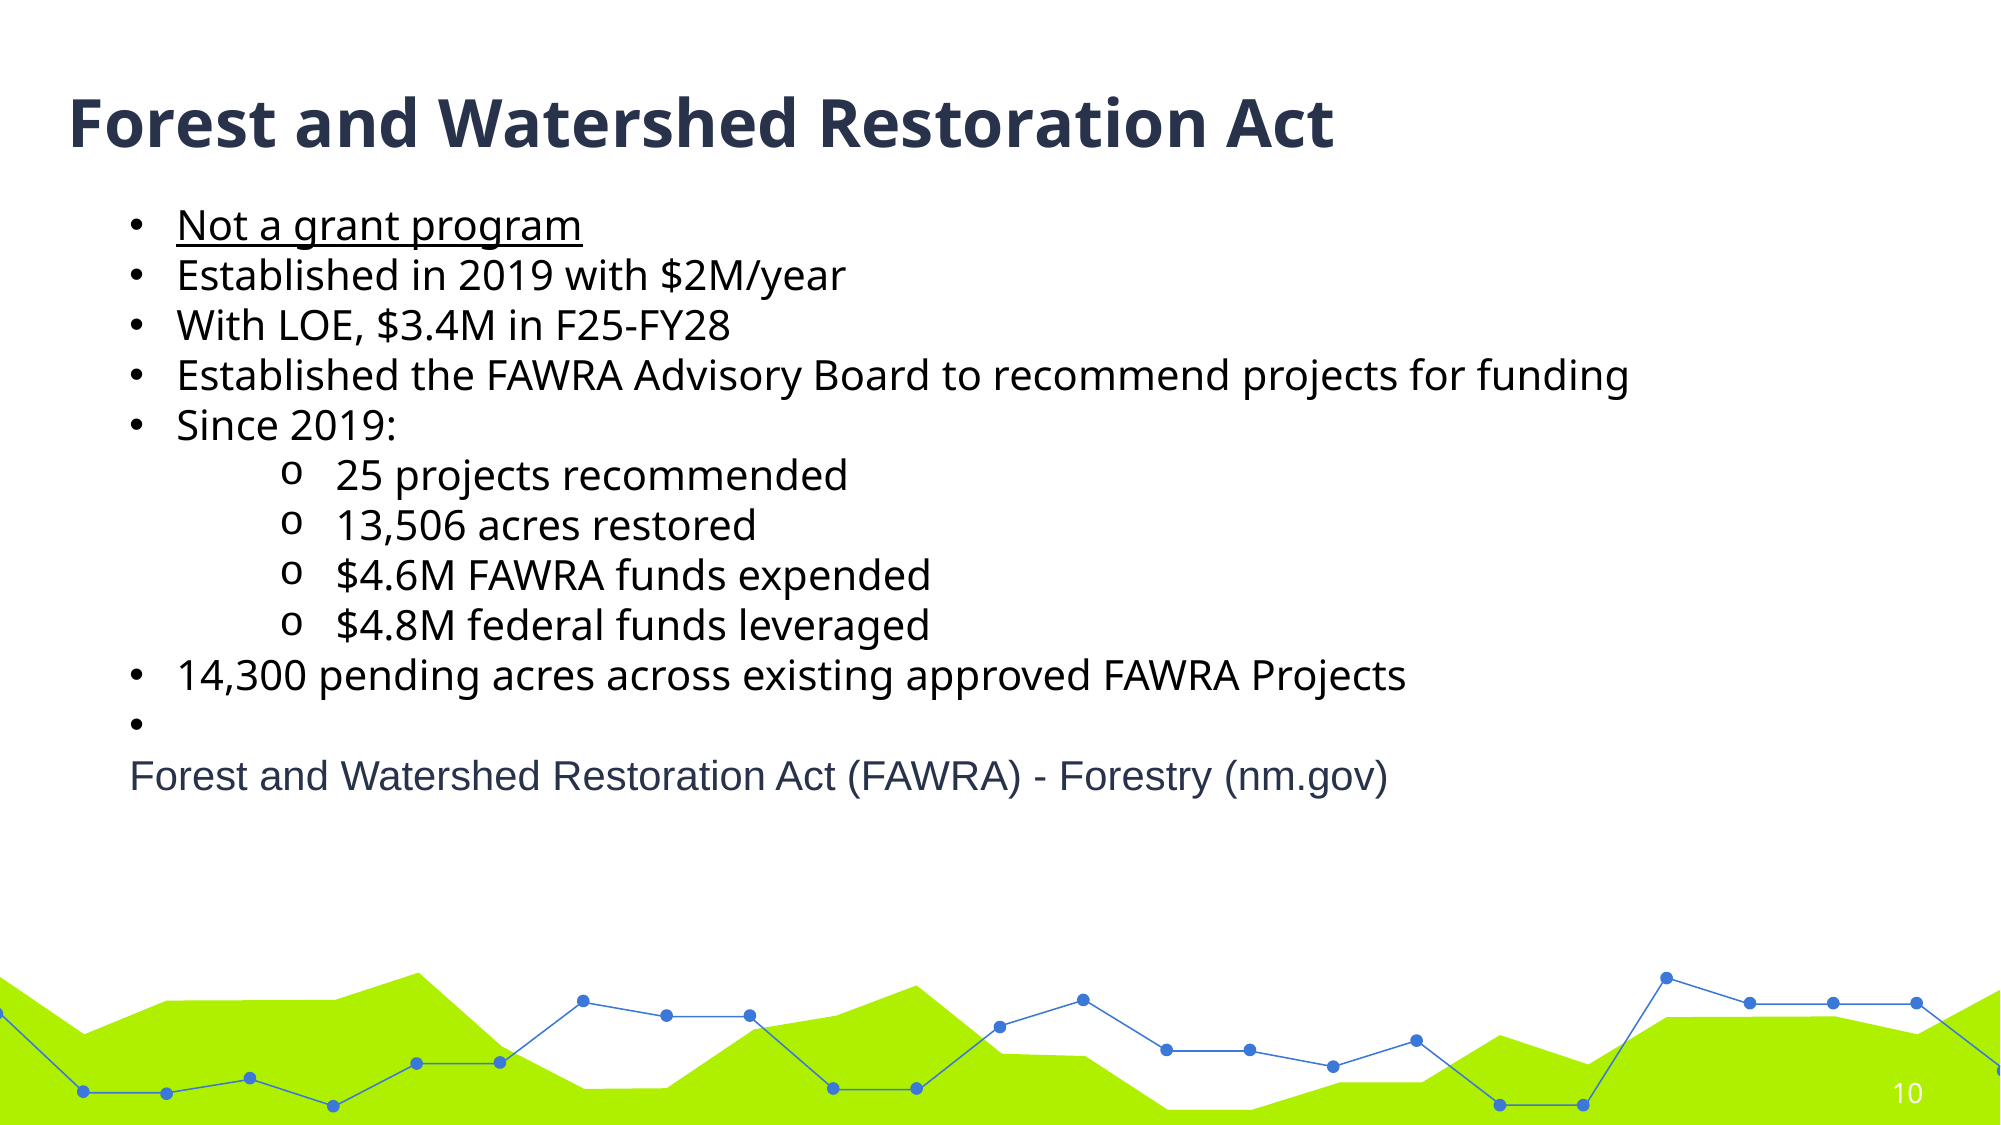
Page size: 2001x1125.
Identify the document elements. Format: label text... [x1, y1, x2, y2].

title Forest and Watershed Restoration Act [47, 60, 1808, 157]
text_box Not a grant program Established in 2019 with $2M/year With LOE, $3.4M in F25-FY28 Established the FAWRA Advisory Board to recommend projects for funding Since 2019: 25 projects recommended 13,506 acres restored $4.6M FAWRA funds expended $4.8M federal funds leveraged 14,300 pending acres across existing approved FAWRA Projects Forest and Watershed Restoration Act (FAWRA) - Forestry (nm.gov) [109, 178, 1732, 890]
slide_number 10 [1871, 1055, 1992, 1125]
